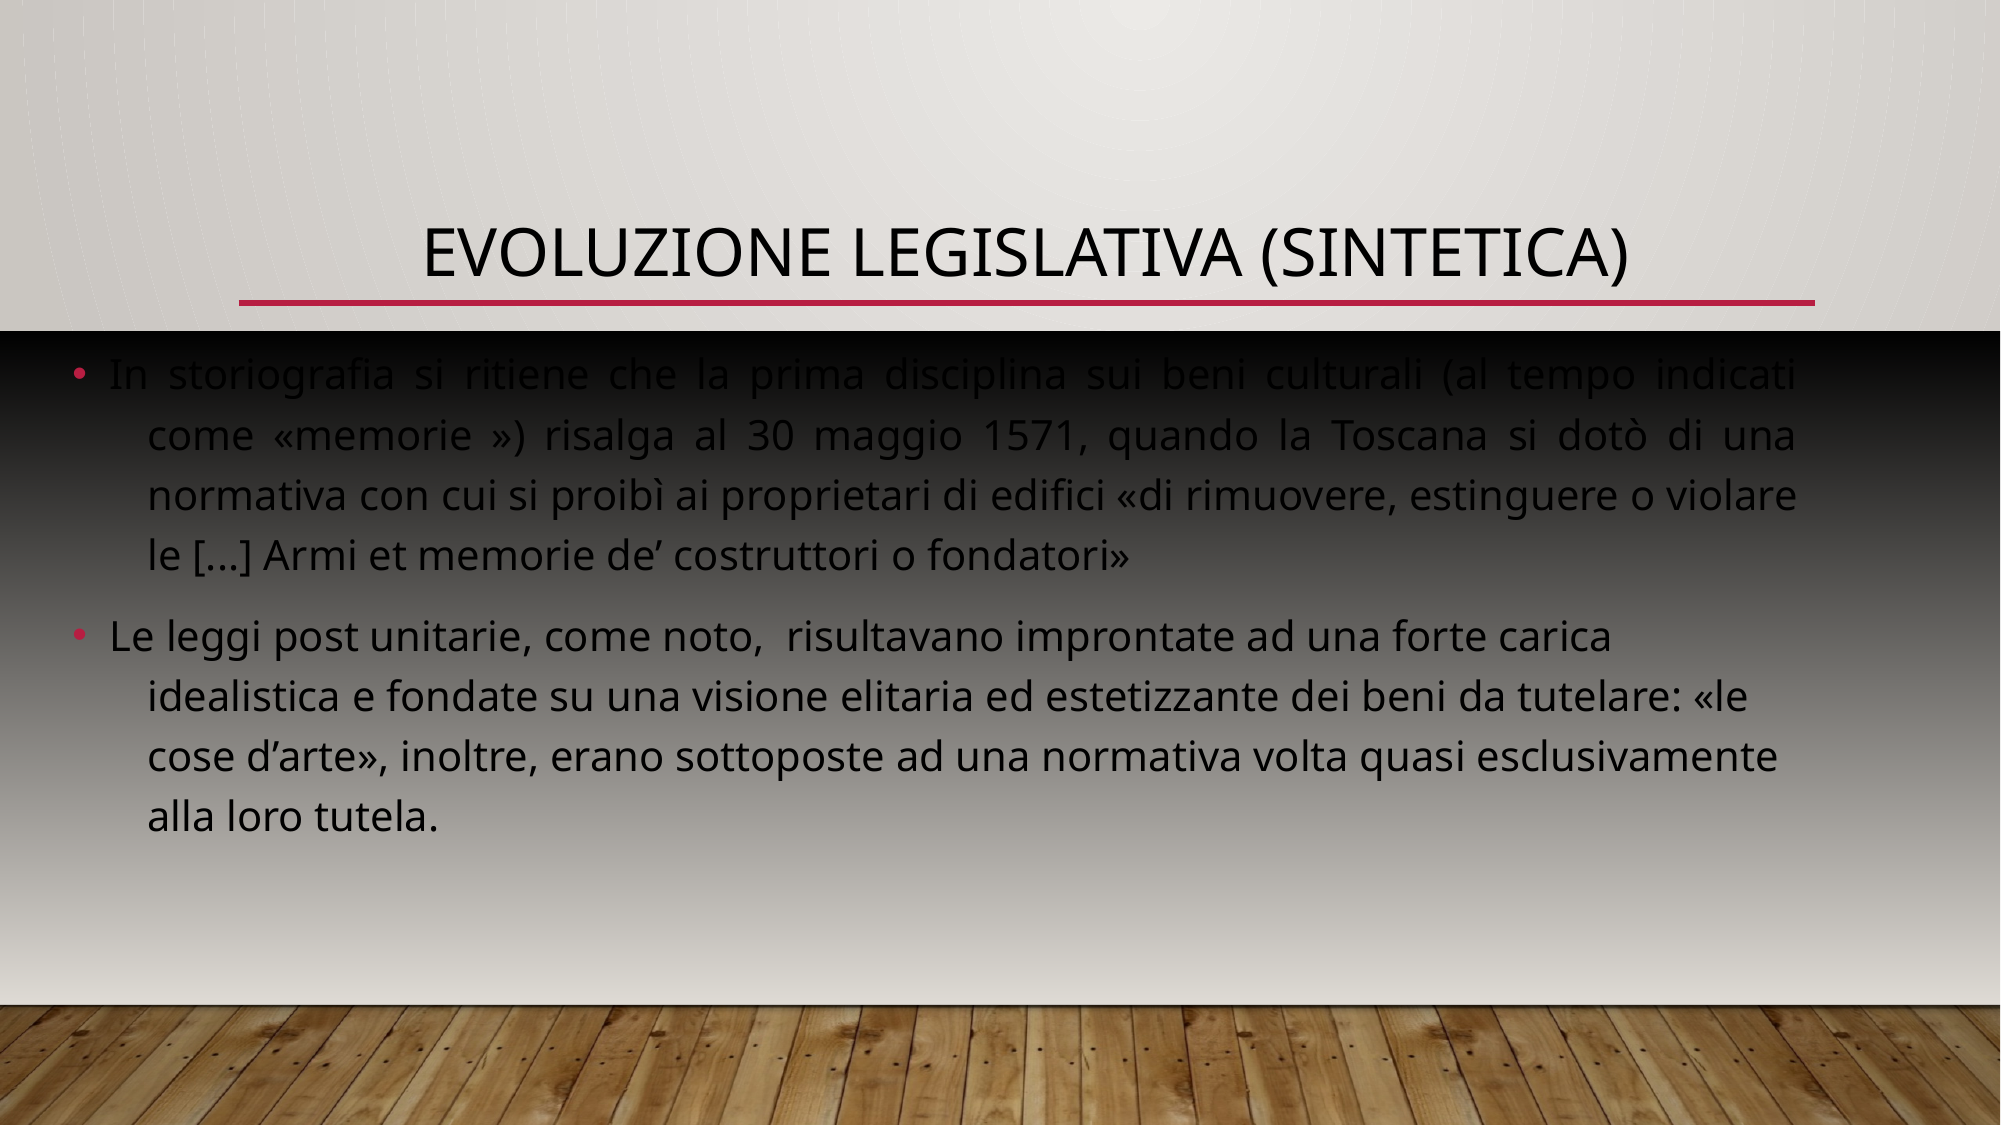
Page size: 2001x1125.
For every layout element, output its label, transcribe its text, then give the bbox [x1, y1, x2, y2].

title Evoluzione legislativa (sintetica) [238, 211, 1814, 305]
list In storiografia si ritiene che la prima disciplina sui beni culturali (al tempo indicati come «memorie ») risalga al 30 maggio 1571, quando la Toscana si dotò di una normativa con cui si proibì ai proprietari di edifici «di rimuovere, estinguere o violare le [...] Armi et memorie de’ costruttori o fondatori» Le leggi post unitarie, come noto, risultavano improntate ad una forte carica idealistica e fondate su una visione elitaria ed estetizzante dei beni da tutelare: «le cose d’arte», inoltre, erano sottoposte ad una normativa volta quasi esclusivamente alla loro tutela. [57, 330, 1814, 897]
